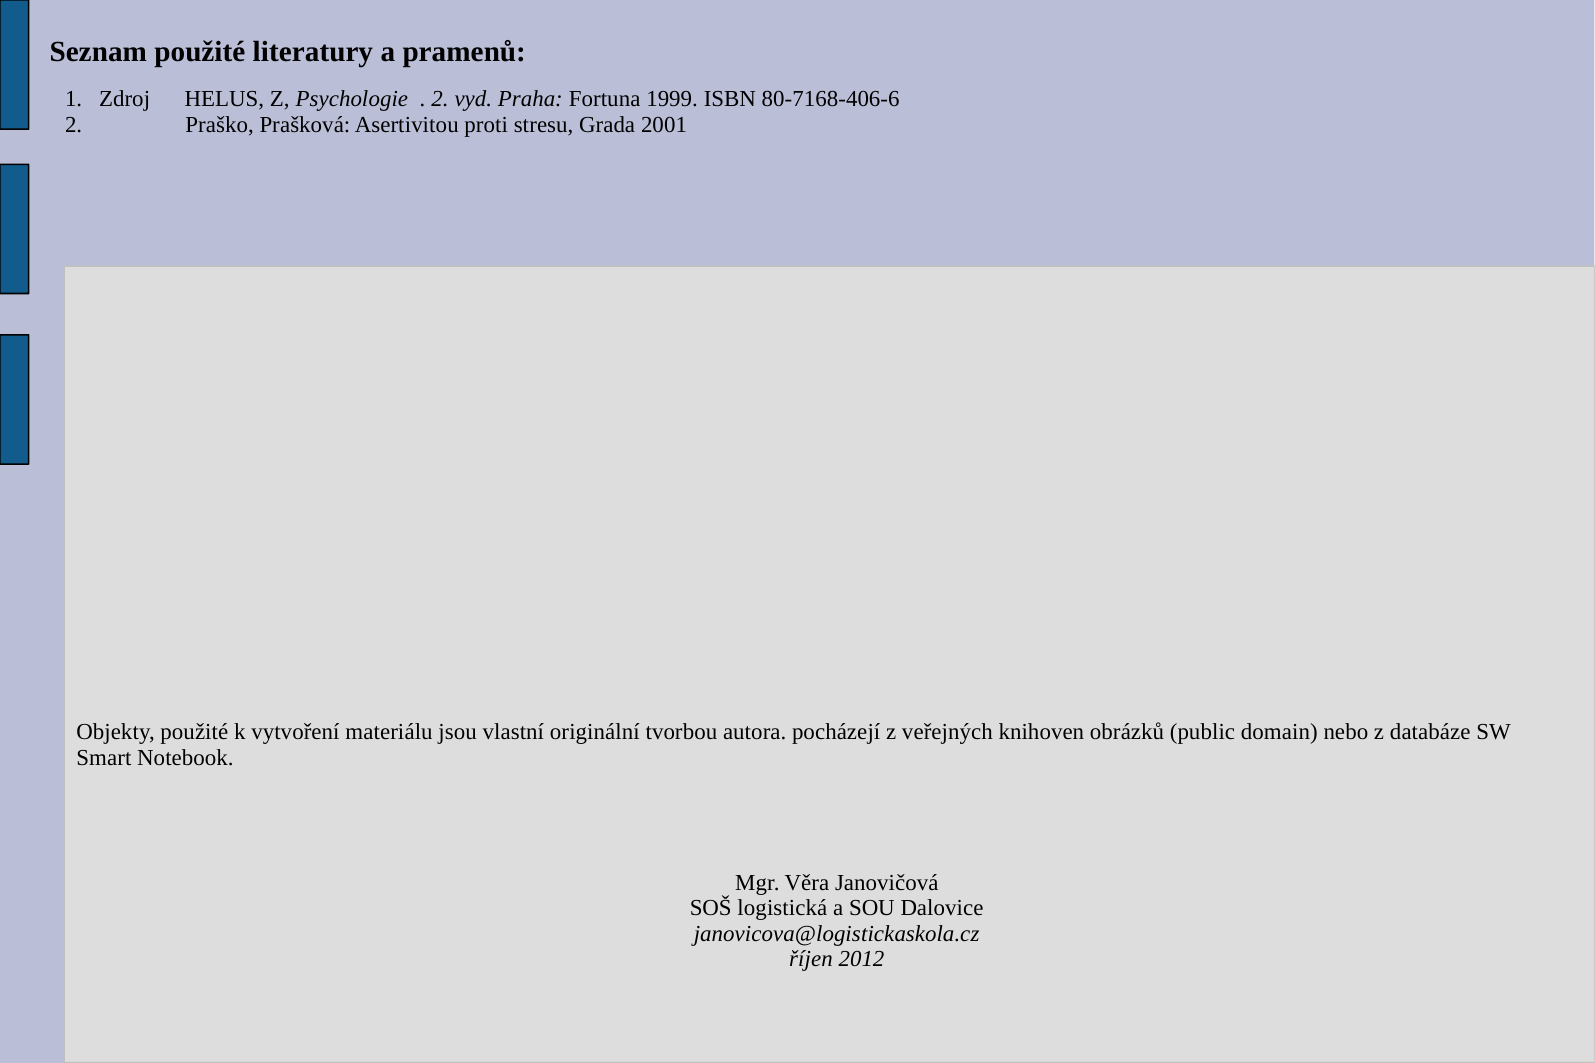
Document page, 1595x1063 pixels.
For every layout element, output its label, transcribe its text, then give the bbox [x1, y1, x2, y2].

text_box Objekty, použité k vytvoření materiálu jsou vlastní originální tvorbou autora. pocházejí z veřejných knihoven obrázků (public domain) nebo z databáze SW Smart Notebook. [62, 712, 1532, 778]
text_box Seznam použité literatury a pramenů: [35, 28, 810, 76]
text_box Mgr. Věra Janovičová SOŠ logistická a SOU Dalovice janovicova@logistickaskola.cz říjen 2012 [526, 863, 1148, 983]
text_box Zdroj HELUS, Z, Psychologie . 2. vyd. Praha: Fortuna 1999. ISBN 80-7168-406-6 Praško, Prašková: Asertivitou proti stresu, Grada 2001 [51, 79, 1392, 174]
